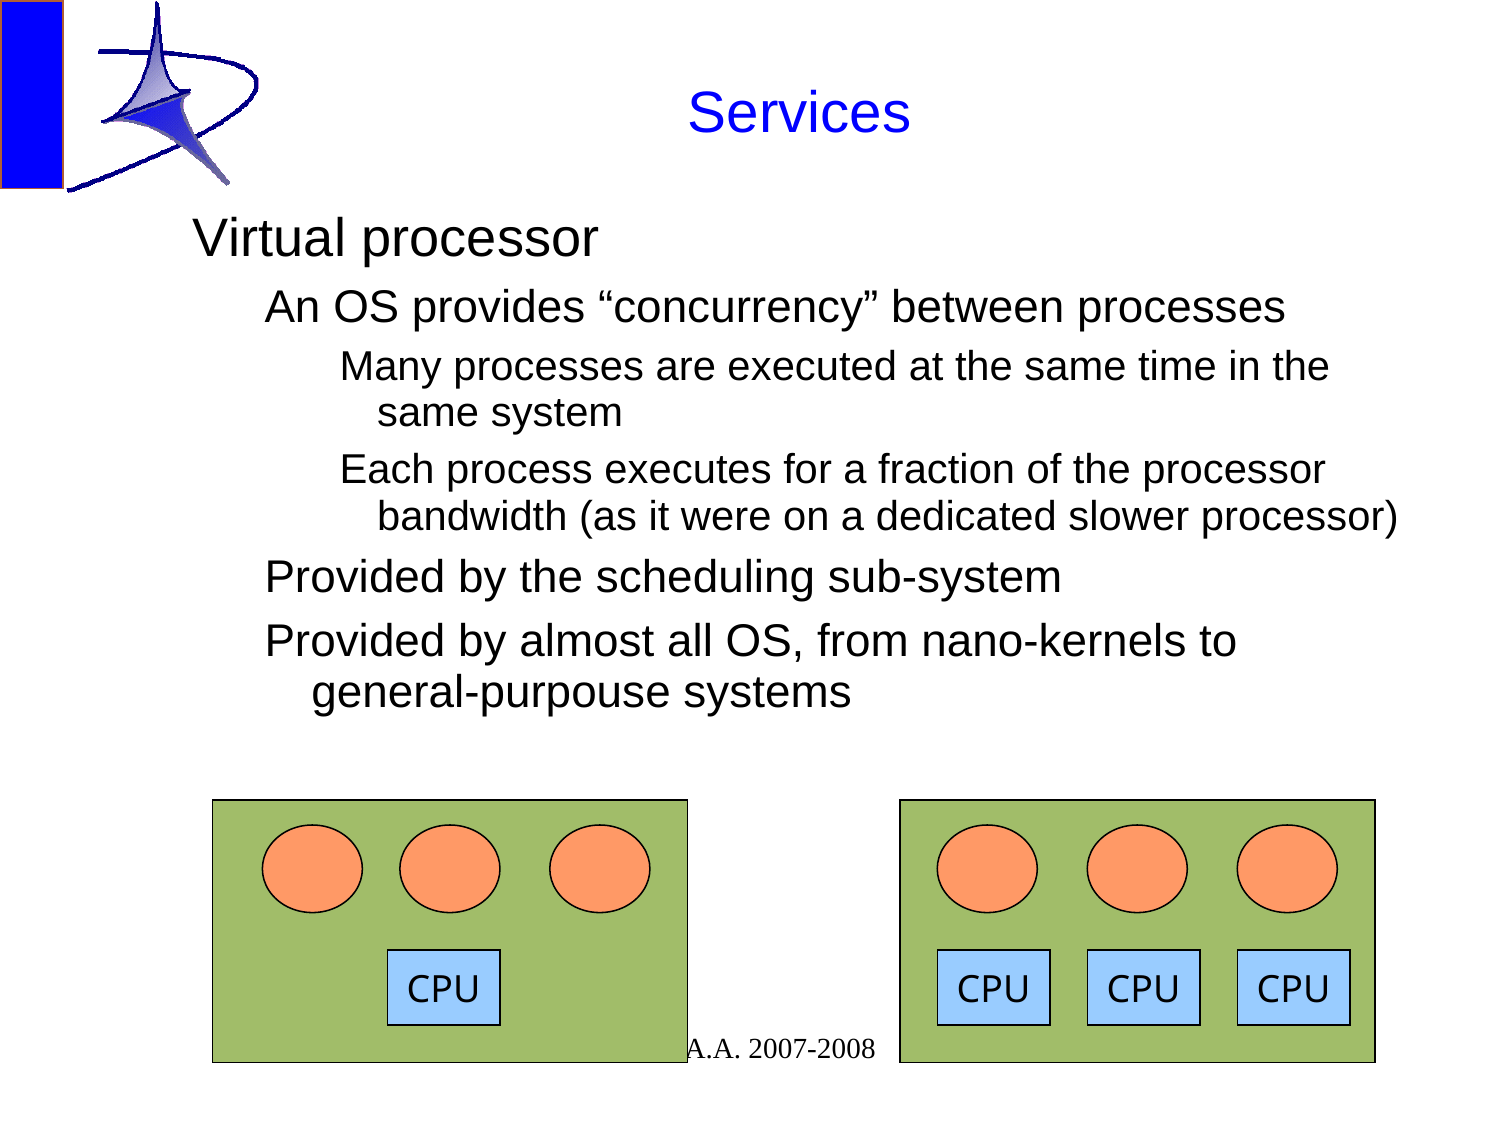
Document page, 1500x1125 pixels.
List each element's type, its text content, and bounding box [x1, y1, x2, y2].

text_box CPU [1237, 950, 1350, 1026]
text_box CPU [1087, 950, 1200, 1026]
picture [62, 0, 263, 197]
text_box CPU [937, 950, 1050, 1026]
list Virtual processor An OS provides “concurrency” between processes Many processes are executed at the same time in the same system Each process executes for a fraction of the processor bandwidth (as it were on a dedicated slower processor) Provided by the scheduling sub-system Provided by almost all OS, from nano-kernels to general-purpouse systems [174, 200, 1425, 789]
text_box [899, 799, 1375, 1063]
text_box CPU [387, 950, 500, 1026]
title Services [174, 61, 1425, 164]
text_box [212, 799, 688, 1063]
